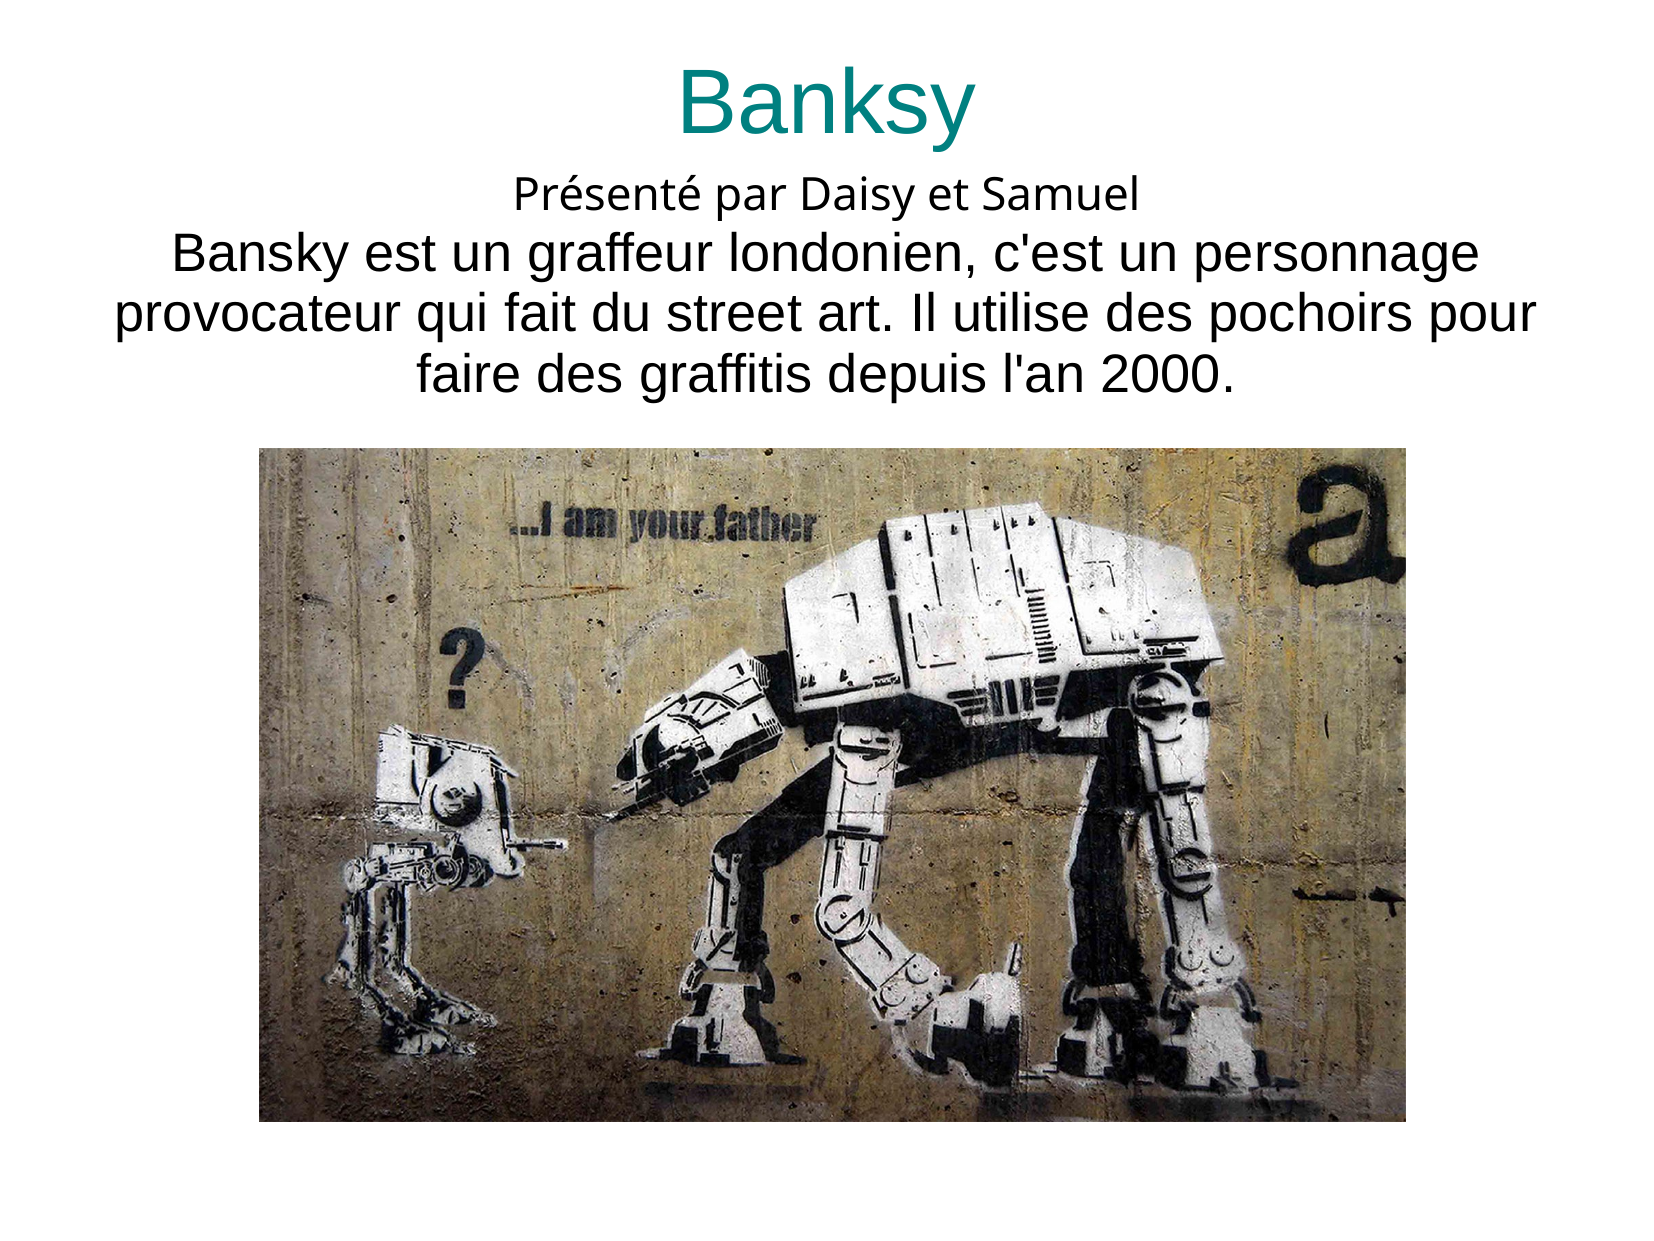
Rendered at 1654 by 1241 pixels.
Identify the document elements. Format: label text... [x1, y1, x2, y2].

subtitle Bansky est un graffeur londonien, c'est un personnage provocateur qui fait du street art. Il utilise des pochoirs pour faire des graffitis depuis l'an 2000. [82, 200, 1571, 426]
text_box Présenté par Daisy et Samuel [307, 153, 1359, 217]
picture [259, 448, 1406, 1123]
title Banksy [82, 49, 1571, 154]
